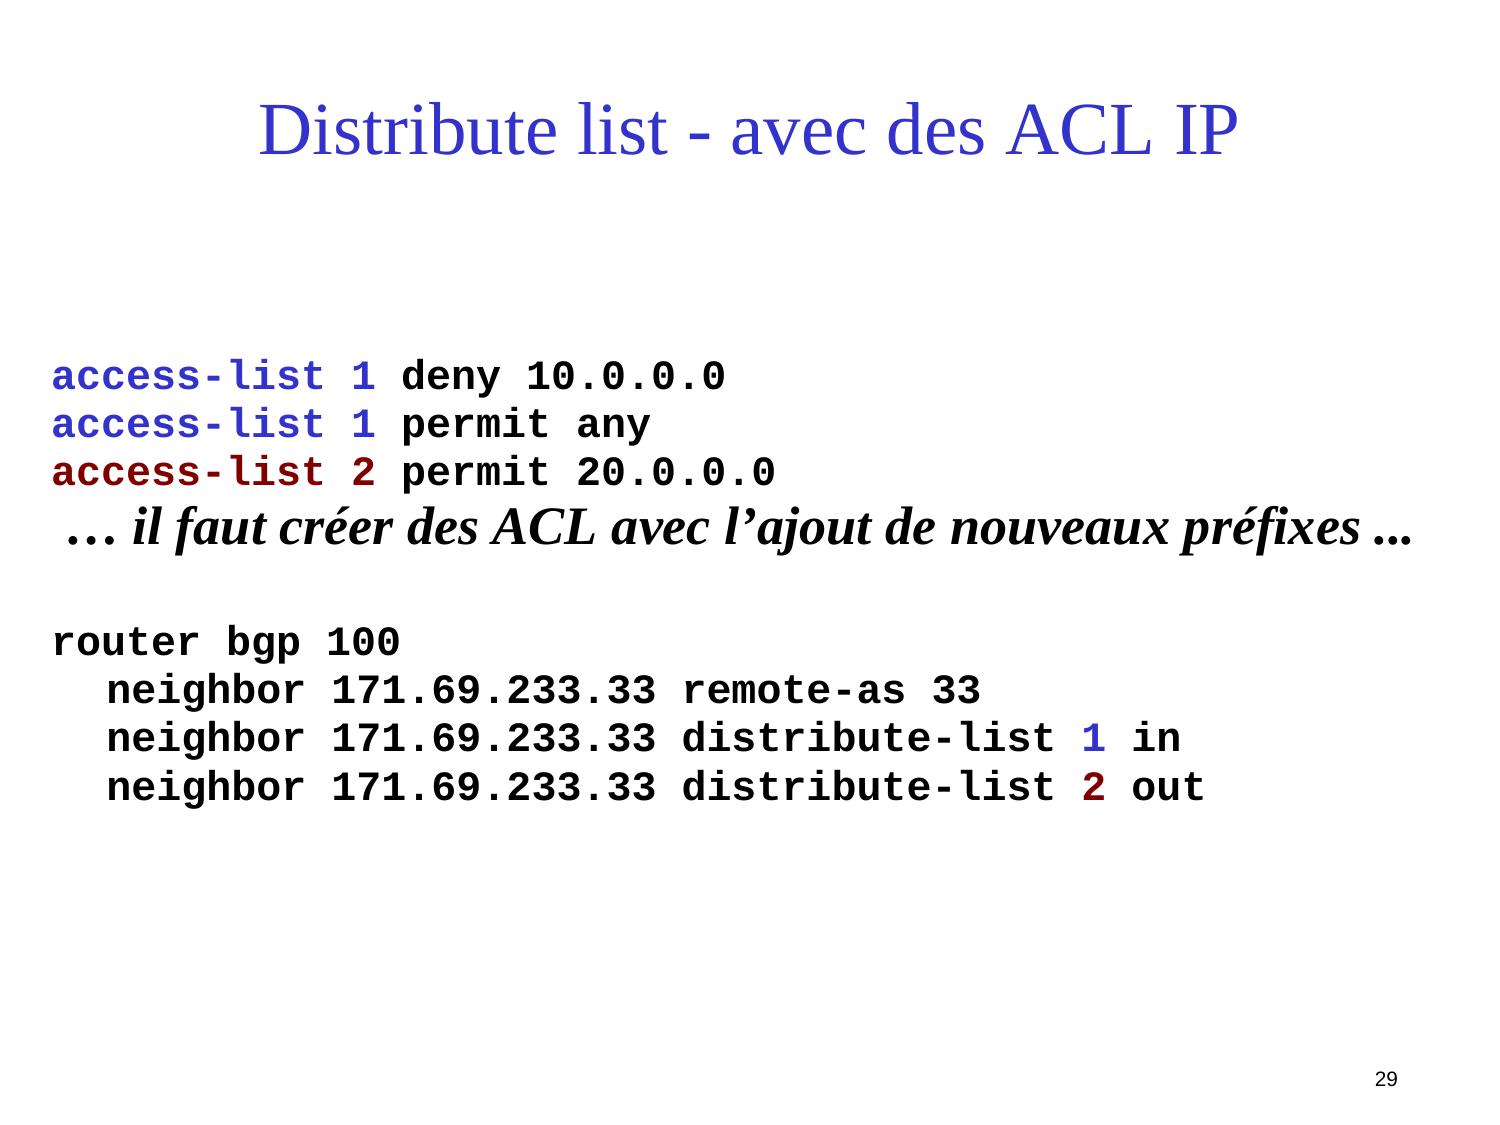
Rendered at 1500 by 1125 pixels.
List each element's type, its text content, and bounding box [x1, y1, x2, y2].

list access-list 1 deny 10.0.0.0 access-list 1 permit any access-list 2 permit 20.0.0.0 … il faut créer des ACL avec l’ajout de nouveaux préfixes ... router bgp 100 neighbor 171.69.233.33 remote-as 33 neighbor 171.69.233.33 distribute-list 1 in neighbor 171.69.233.33 distribute-list 2 out [37, 199, 1450, 888]
title Distribute list - avec des ACL IP [112, 37, 1388, 199]
